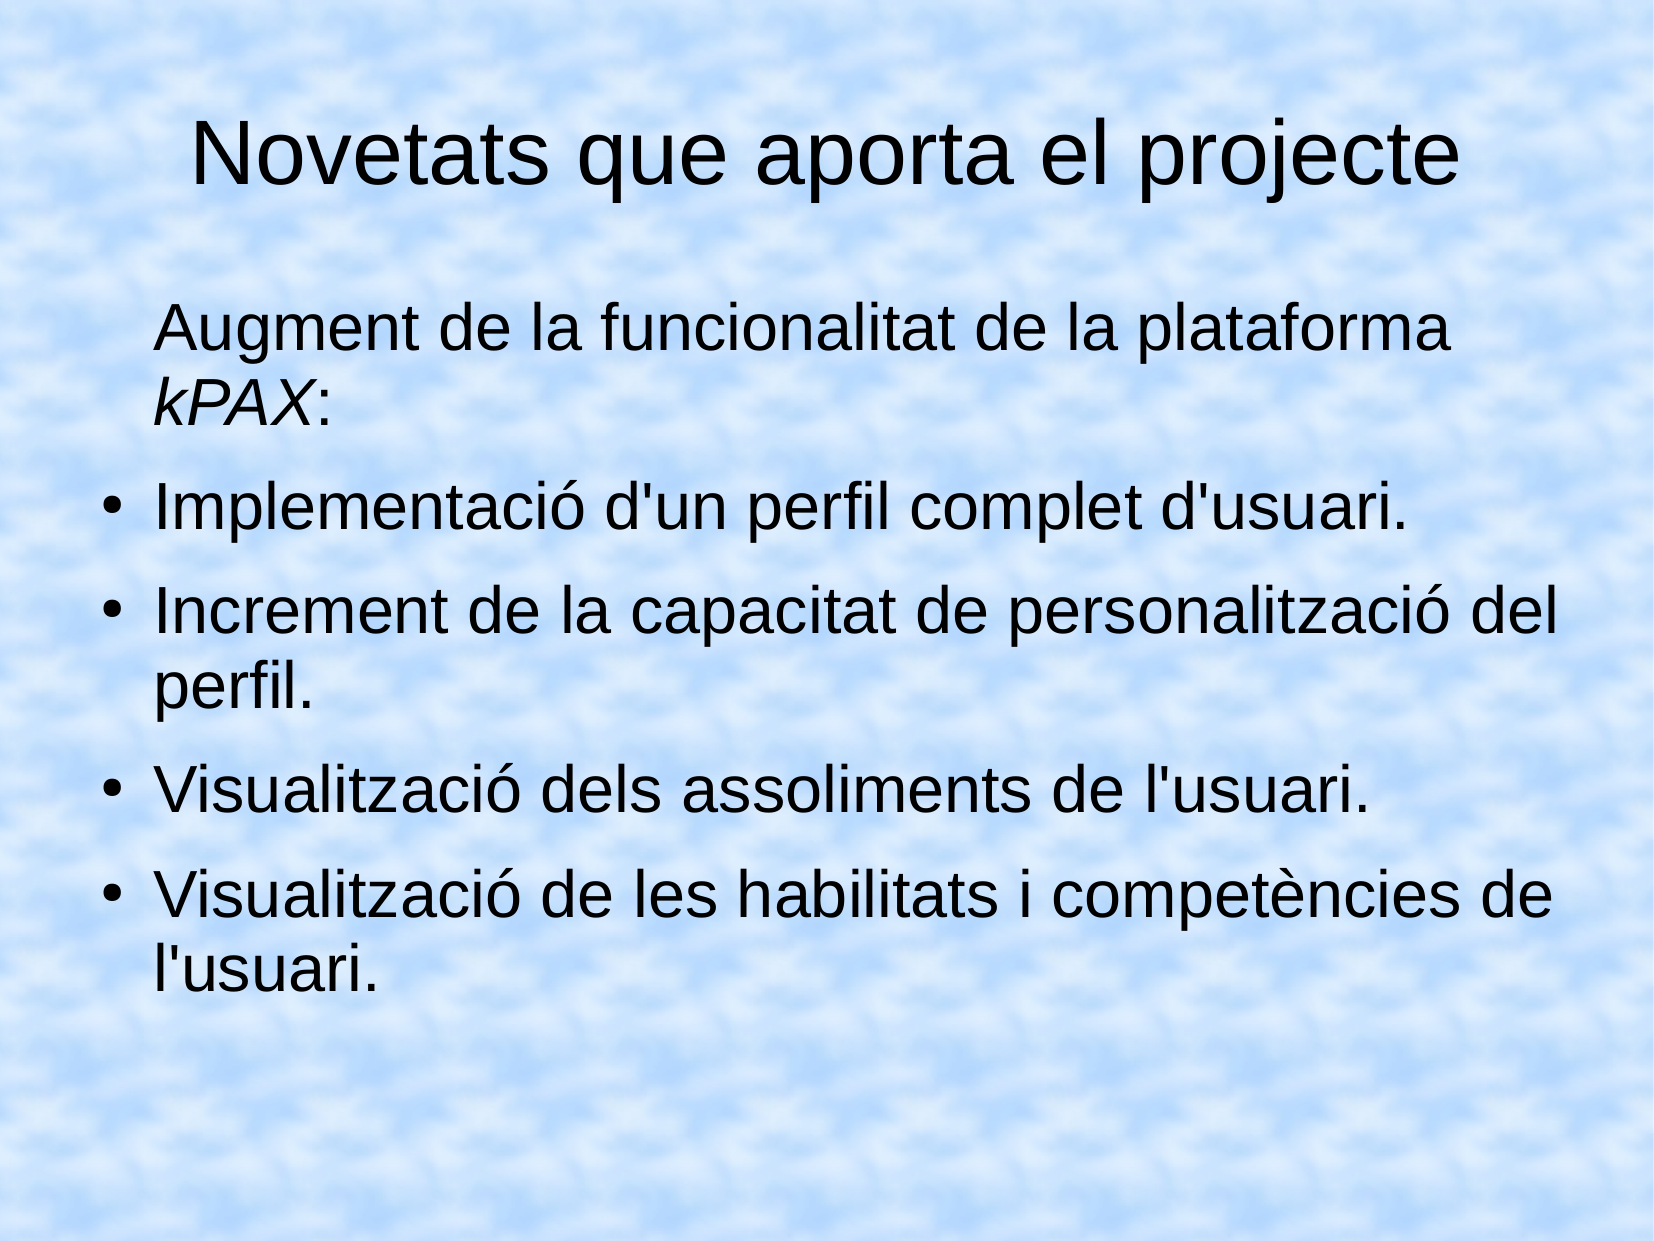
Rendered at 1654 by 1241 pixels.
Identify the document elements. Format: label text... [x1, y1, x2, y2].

title Novetats que aporta el projecte [82, 49, 1571, 257]
picture [0, 0, 1654, 1241]
list Augment de la funcionalitat de la plataforma kPAX: Implementació d'un perfil complet d'usuari. Increment de la capacitat de personalització del perfil. Visualització dels assoliments de l'usuari. Visualització de les habilitats i competències de l'usuari. [82, 290, 1571, 1109]
